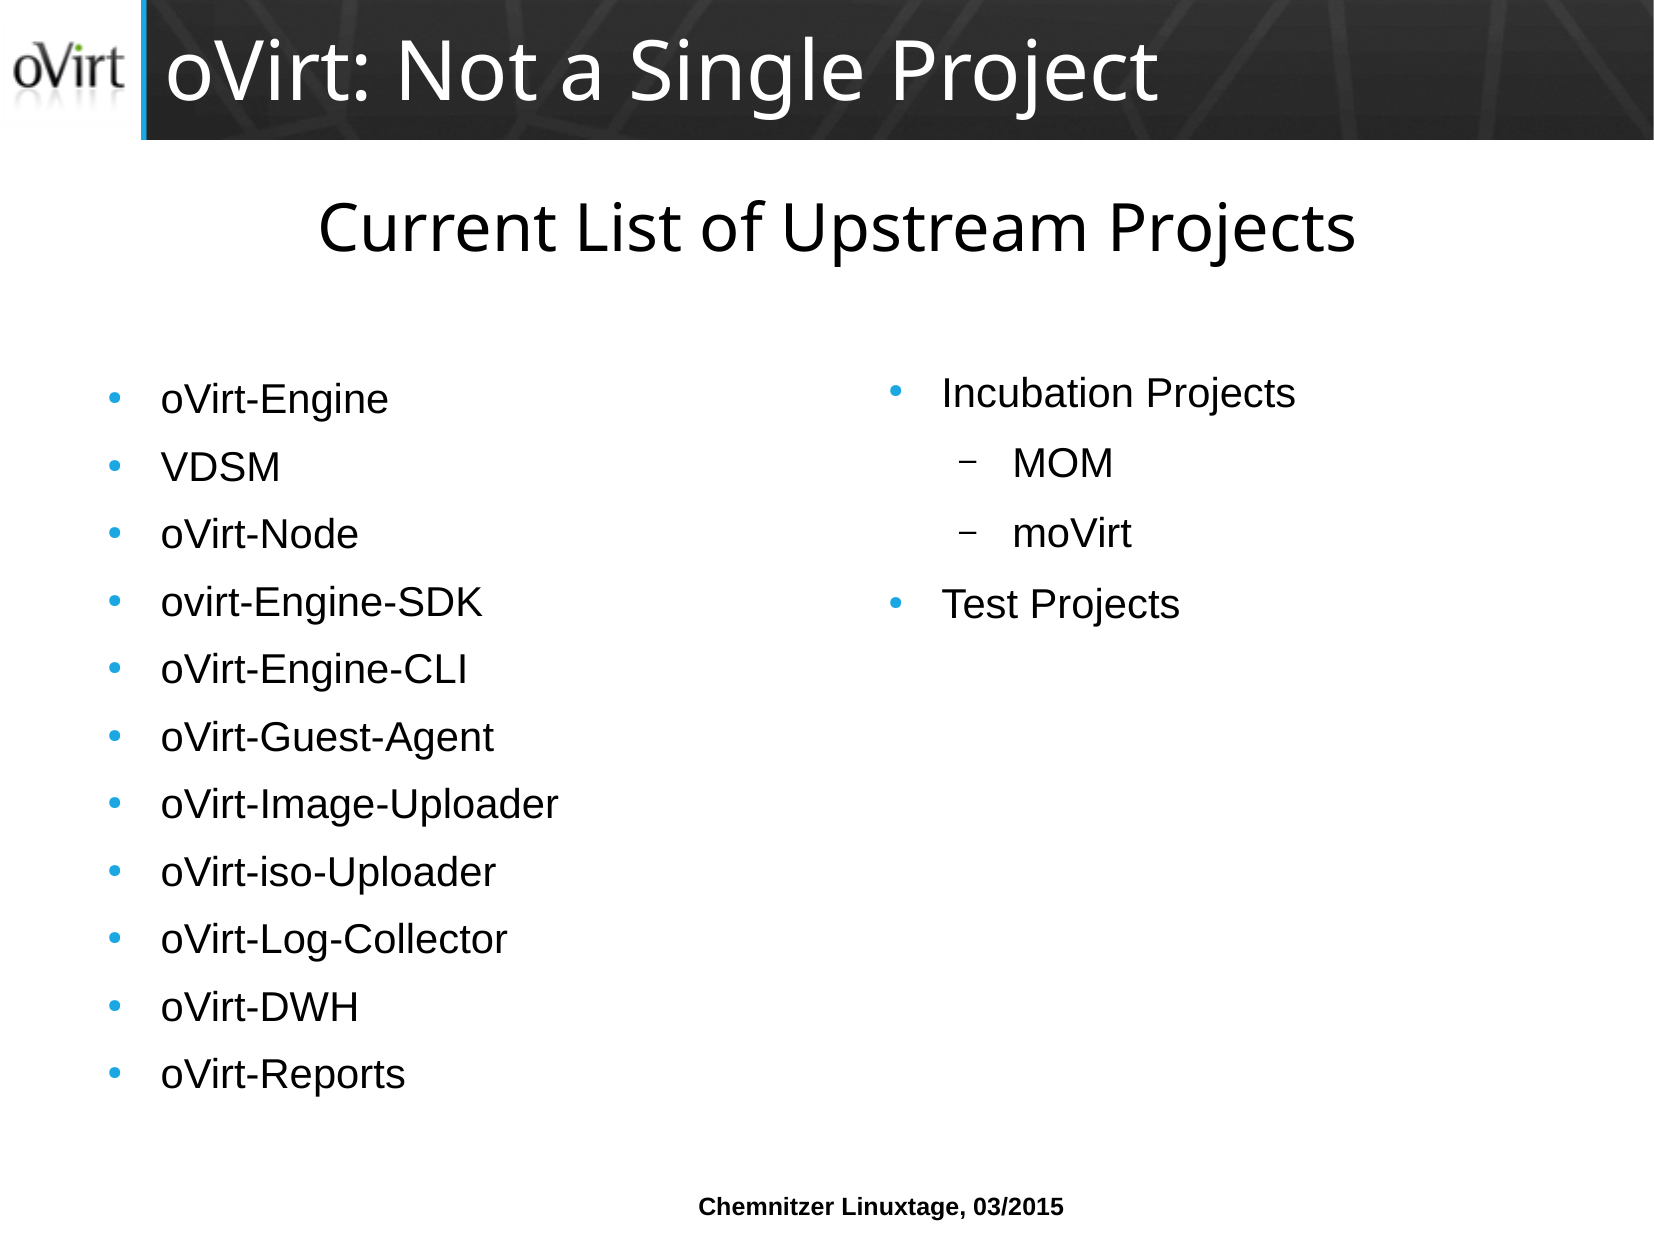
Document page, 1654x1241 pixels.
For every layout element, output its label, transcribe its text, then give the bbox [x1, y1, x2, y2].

title Current List of Upstream Projects [93, 183, 1582, 267]
picture [0, 0, 1654, 140]
text_box oVirt-Engine VDSM oVirt-Node ovirt-Engine-SDK oVirt-Engine-CLI oVirt-Guest-Agent oVirt-Image-Uploader oVirt-iso-Uploader oVirt-Log-Collector oVirt-DWH oVirt-Reports [75, 301, 802, 1173]
text_box Incubation Projects MOM moVirt Test Projects [855, 295, 1582, 1001]
title oVirt: Not a Single Project [164, 18, 1653, 119]
